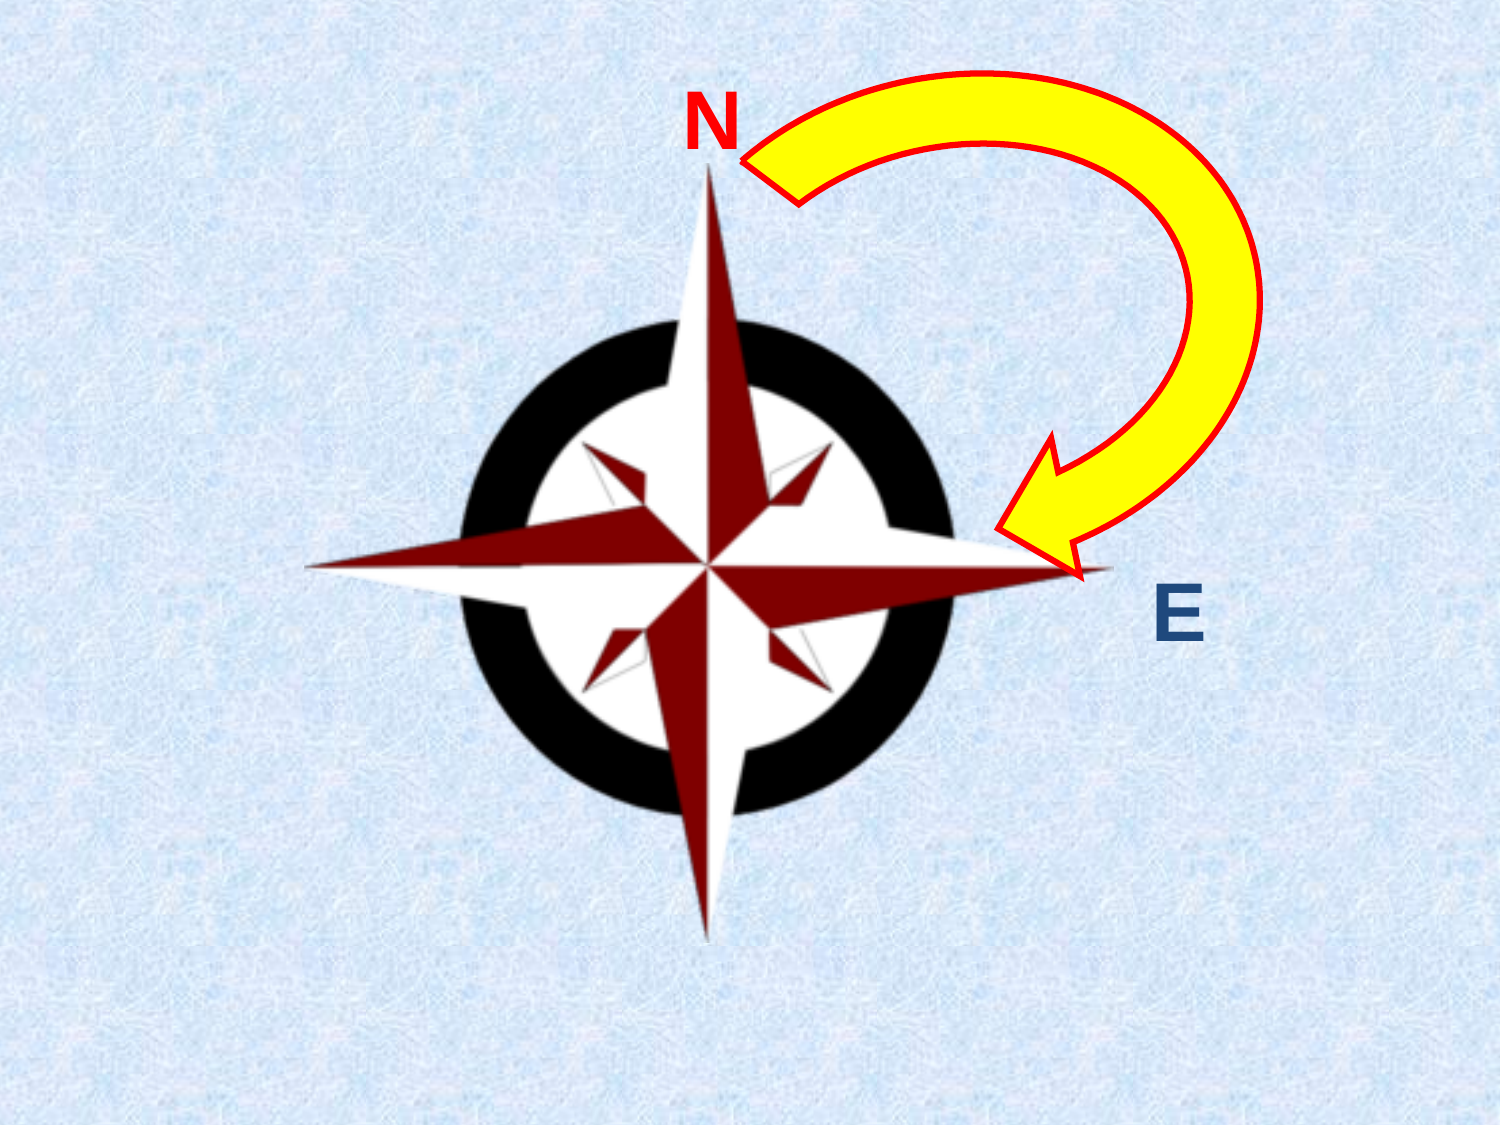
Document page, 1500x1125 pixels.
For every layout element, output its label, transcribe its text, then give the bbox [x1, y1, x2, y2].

text_box N [667, 58, 786, 175]
text_box [741, 73, 1260, 577]
picture [0, 0, 1500, 1125]
text_box E [1136, 550, 1254, 667]
